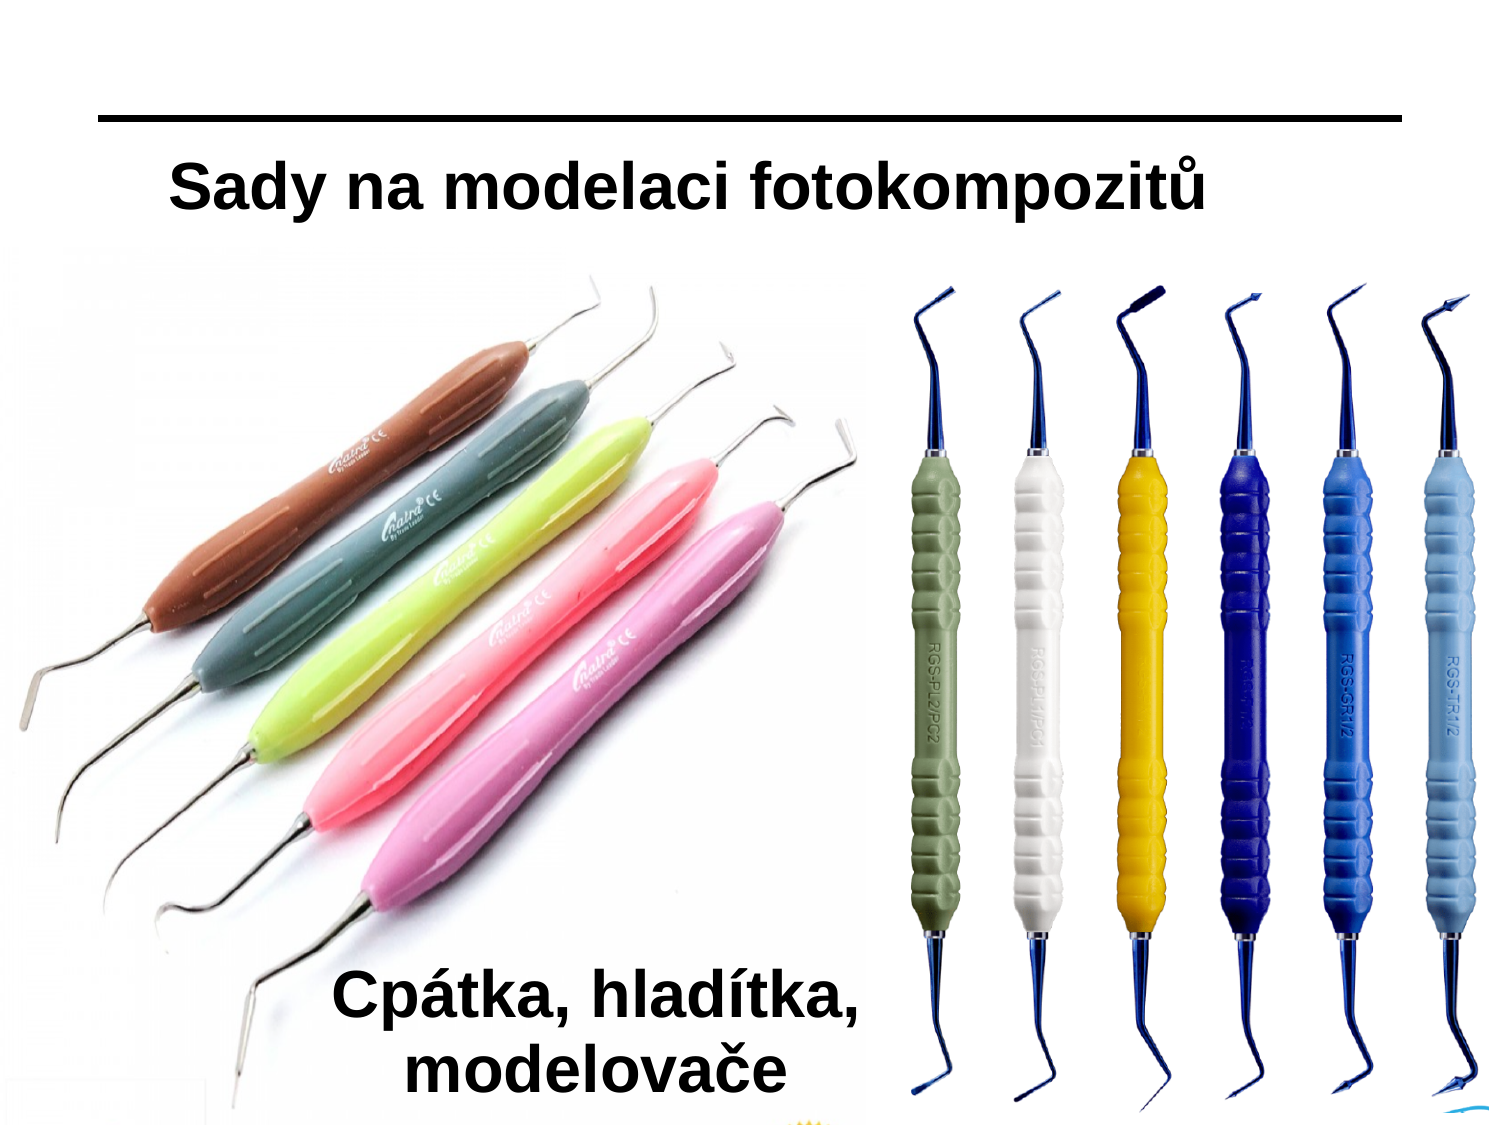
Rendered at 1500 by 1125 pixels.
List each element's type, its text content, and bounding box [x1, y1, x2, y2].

text_box Sady na modelaci fotokompozitů [153, 141, 1224, 232]
picture [0, 247, 1489, 1125]
text_box Cpátka, hladítka, modelovače [271, 956, 922, 1107]
